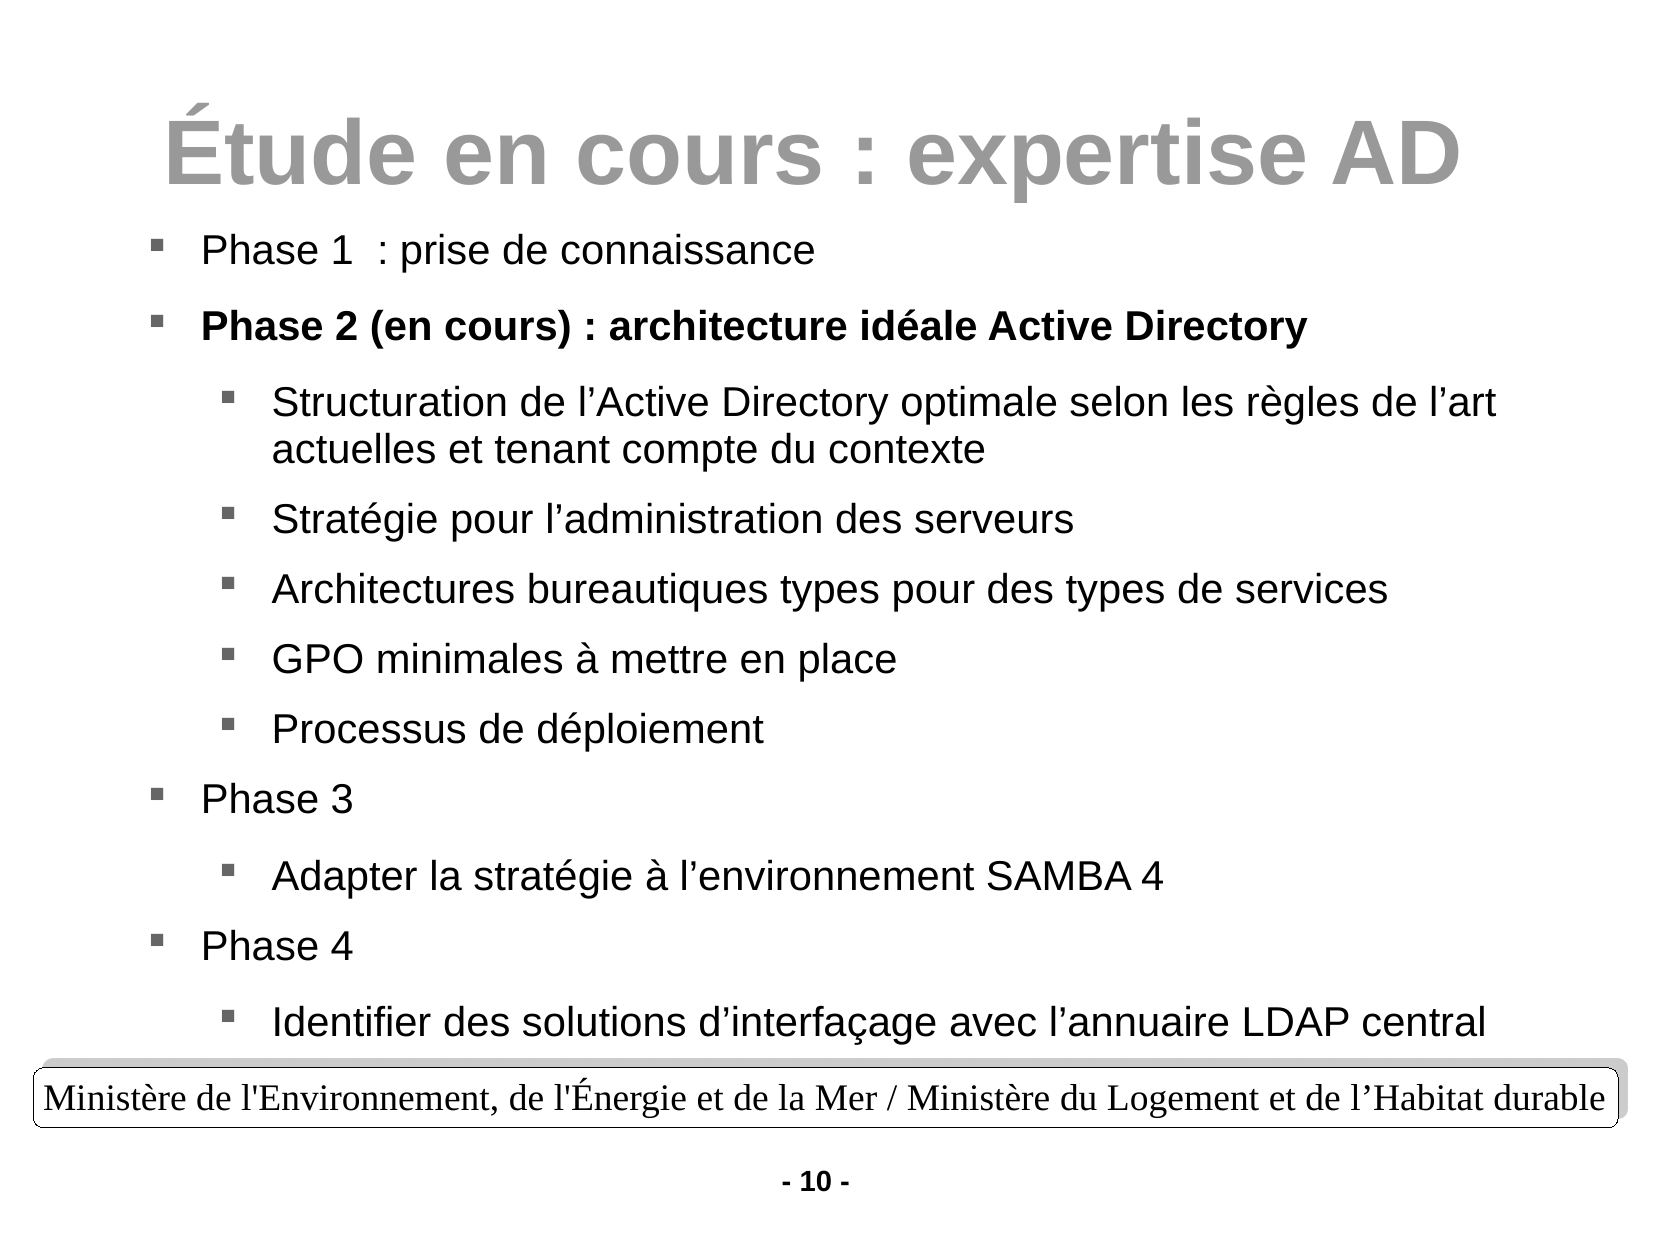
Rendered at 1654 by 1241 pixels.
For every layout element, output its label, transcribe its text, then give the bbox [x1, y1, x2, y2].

title Étude en cours : expertise AD [82, 49, 1571, 257]
list Phase 1 : prise de connaissance Phase 2 (en cours) : architecture idéale Active Directory Structuration de l’Active Directory optimale selon les règles de l’art actuelles et tenant compte du contexte Stratégie pour l’administration des serveurs Architectures bureautiques types pour des types de services GPO minimales à mettre en place Processus de déploiement Phase 3 Adapter la stratégie à l’environnement SAMBA 4 Phase 4 Identifier des solutions d’interfaçage avec l’annuaire LDAP central [129, 227, 1560, 1052]
